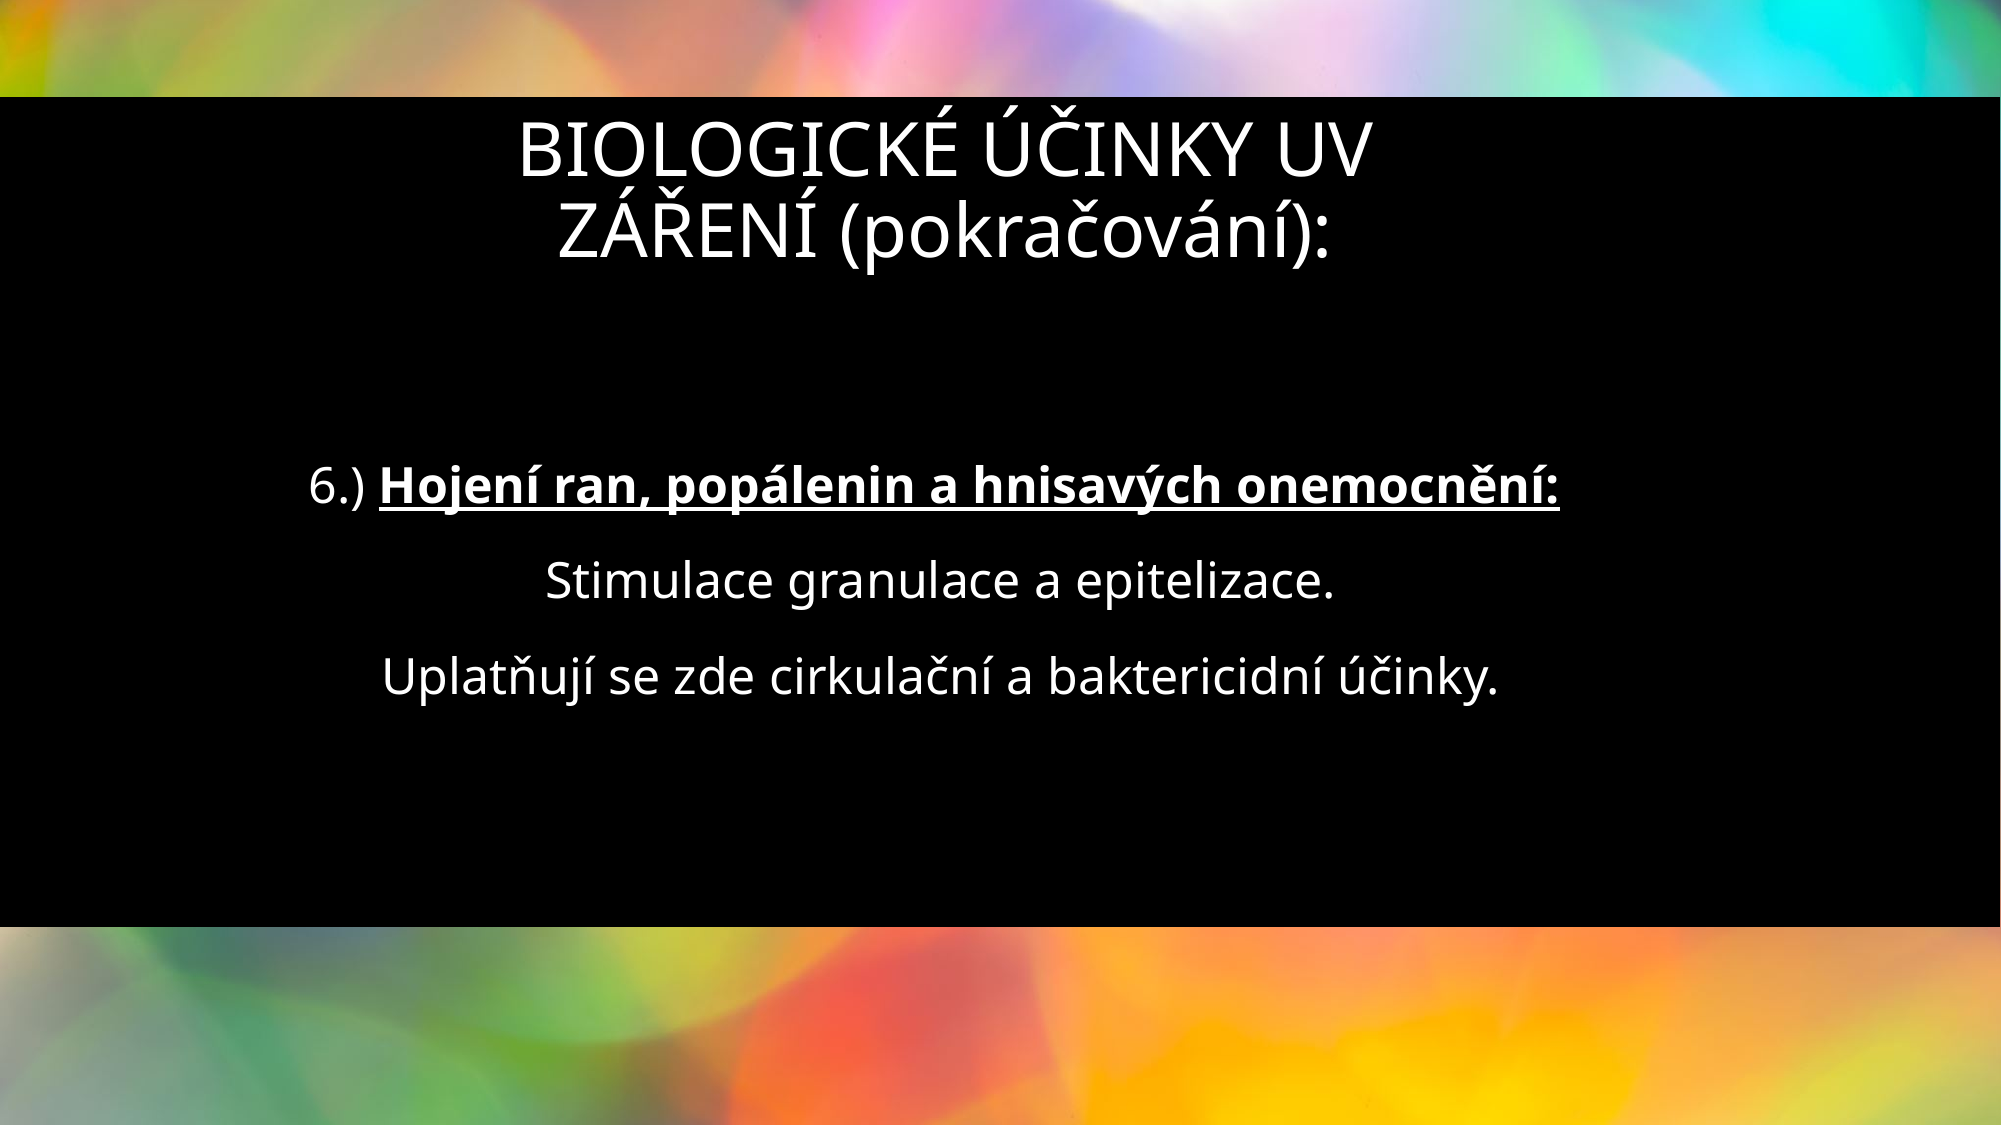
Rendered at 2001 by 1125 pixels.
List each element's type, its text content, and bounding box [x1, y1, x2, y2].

title BIOLOGICKÉ ÚČINKY UV ZÁŘENÍ (pokračování): [180, 17, 1711, 281]
picture [0, 927, 2000, 1125]
list 6.) Hojení ran, popálenin a hnisavých onemocnění: Stimulace granulace a epitelizace. Uplatňují se zde cirkulační a baktericidní účinky. [179, 430, 1703, 1085]
picture [0, 0, 2000, 97]
text_box [0, 97, 2000, 927]
